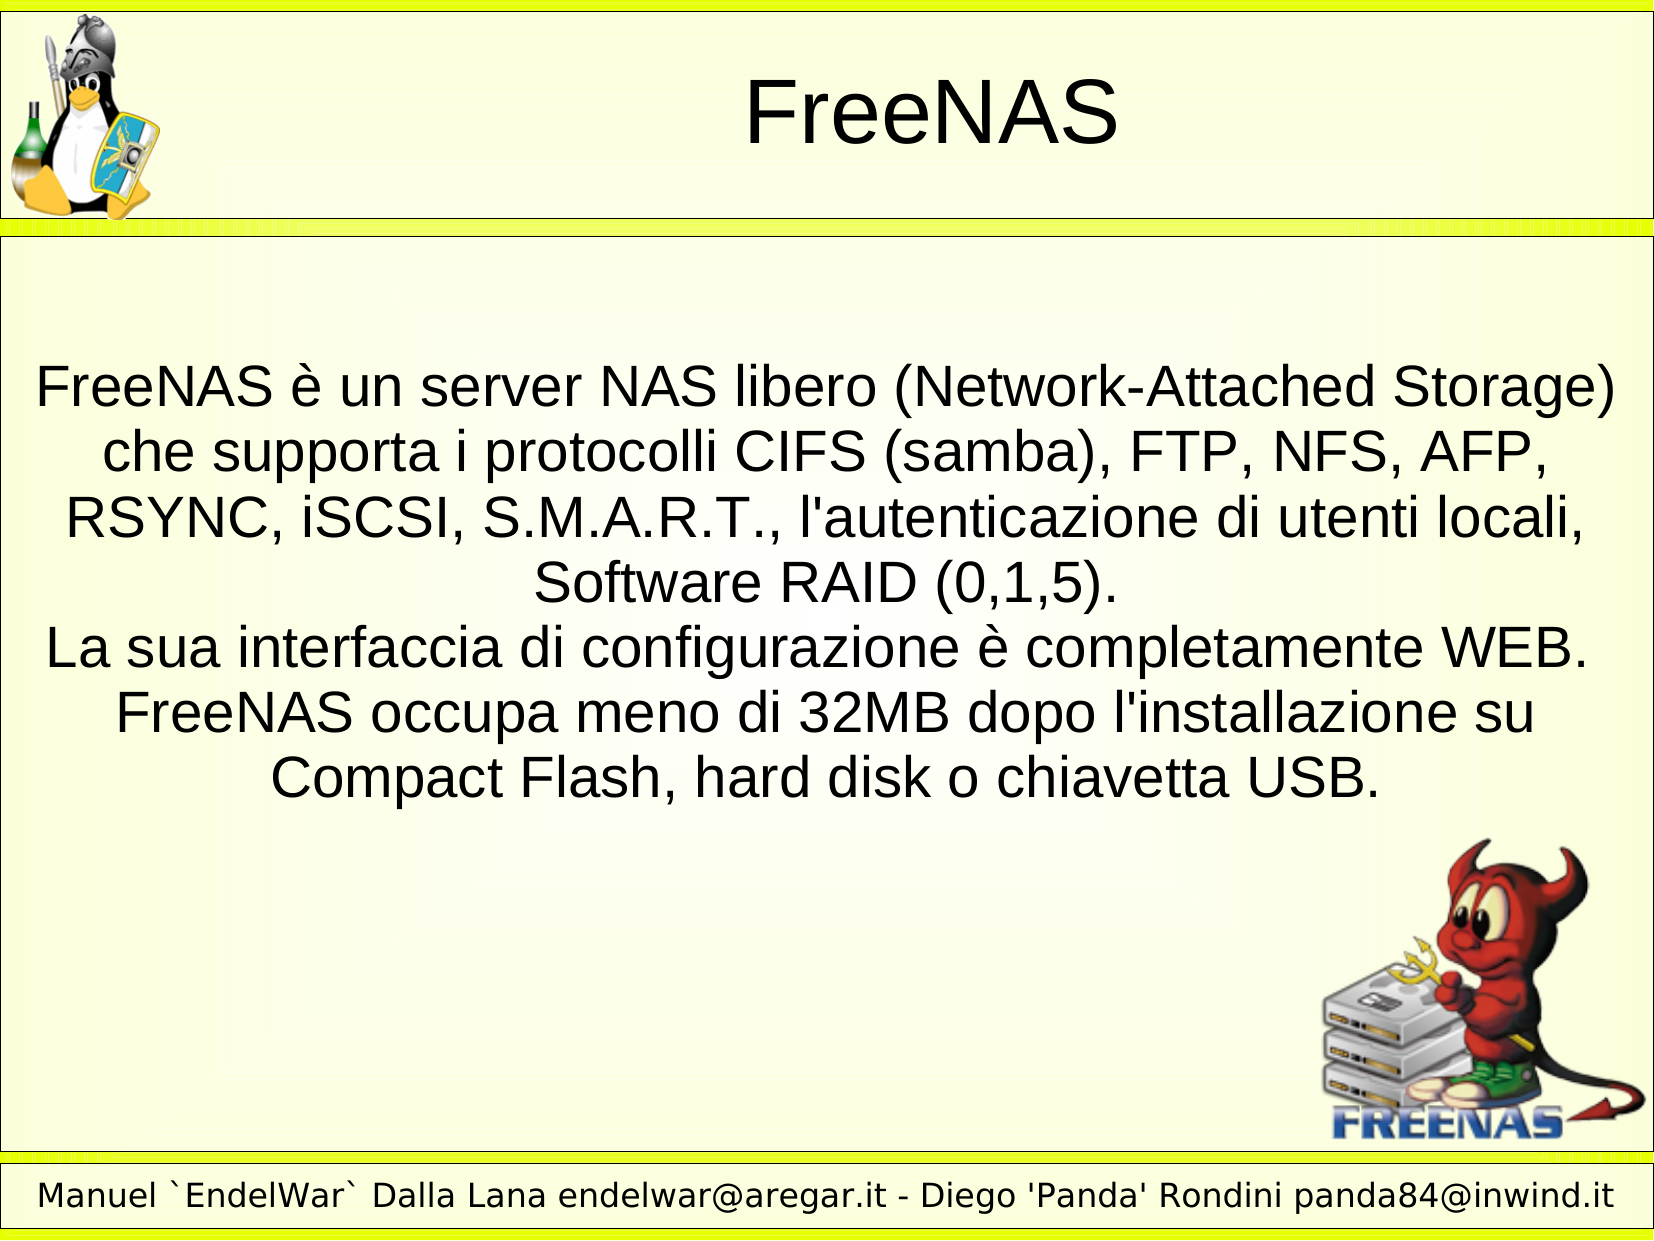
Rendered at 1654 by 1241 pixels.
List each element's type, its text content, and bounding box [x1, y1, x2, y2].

picture [11, 14, 160, 220]
subtitle FreeNAS è un server NAS libero (Network-Attached Storage) che supporta i protocolli CIFS (samba), FTP, NFS, AFP, RSYNC, iSCSI, S.M.A.R.T., l'autenticazione di utenti locali, Software RAID (0,1,5). La sua interfaccia di configurazione è completamente WEB. FreeNAS occupa meno di 32MB dopo l'installazione su Compact Flash, hard disk o chiavetta USB. [29, 313, 1625, 851]
picture [1316, 832, 1651, 1146]
title FreeNAS [228, 31, 1636, 194]
